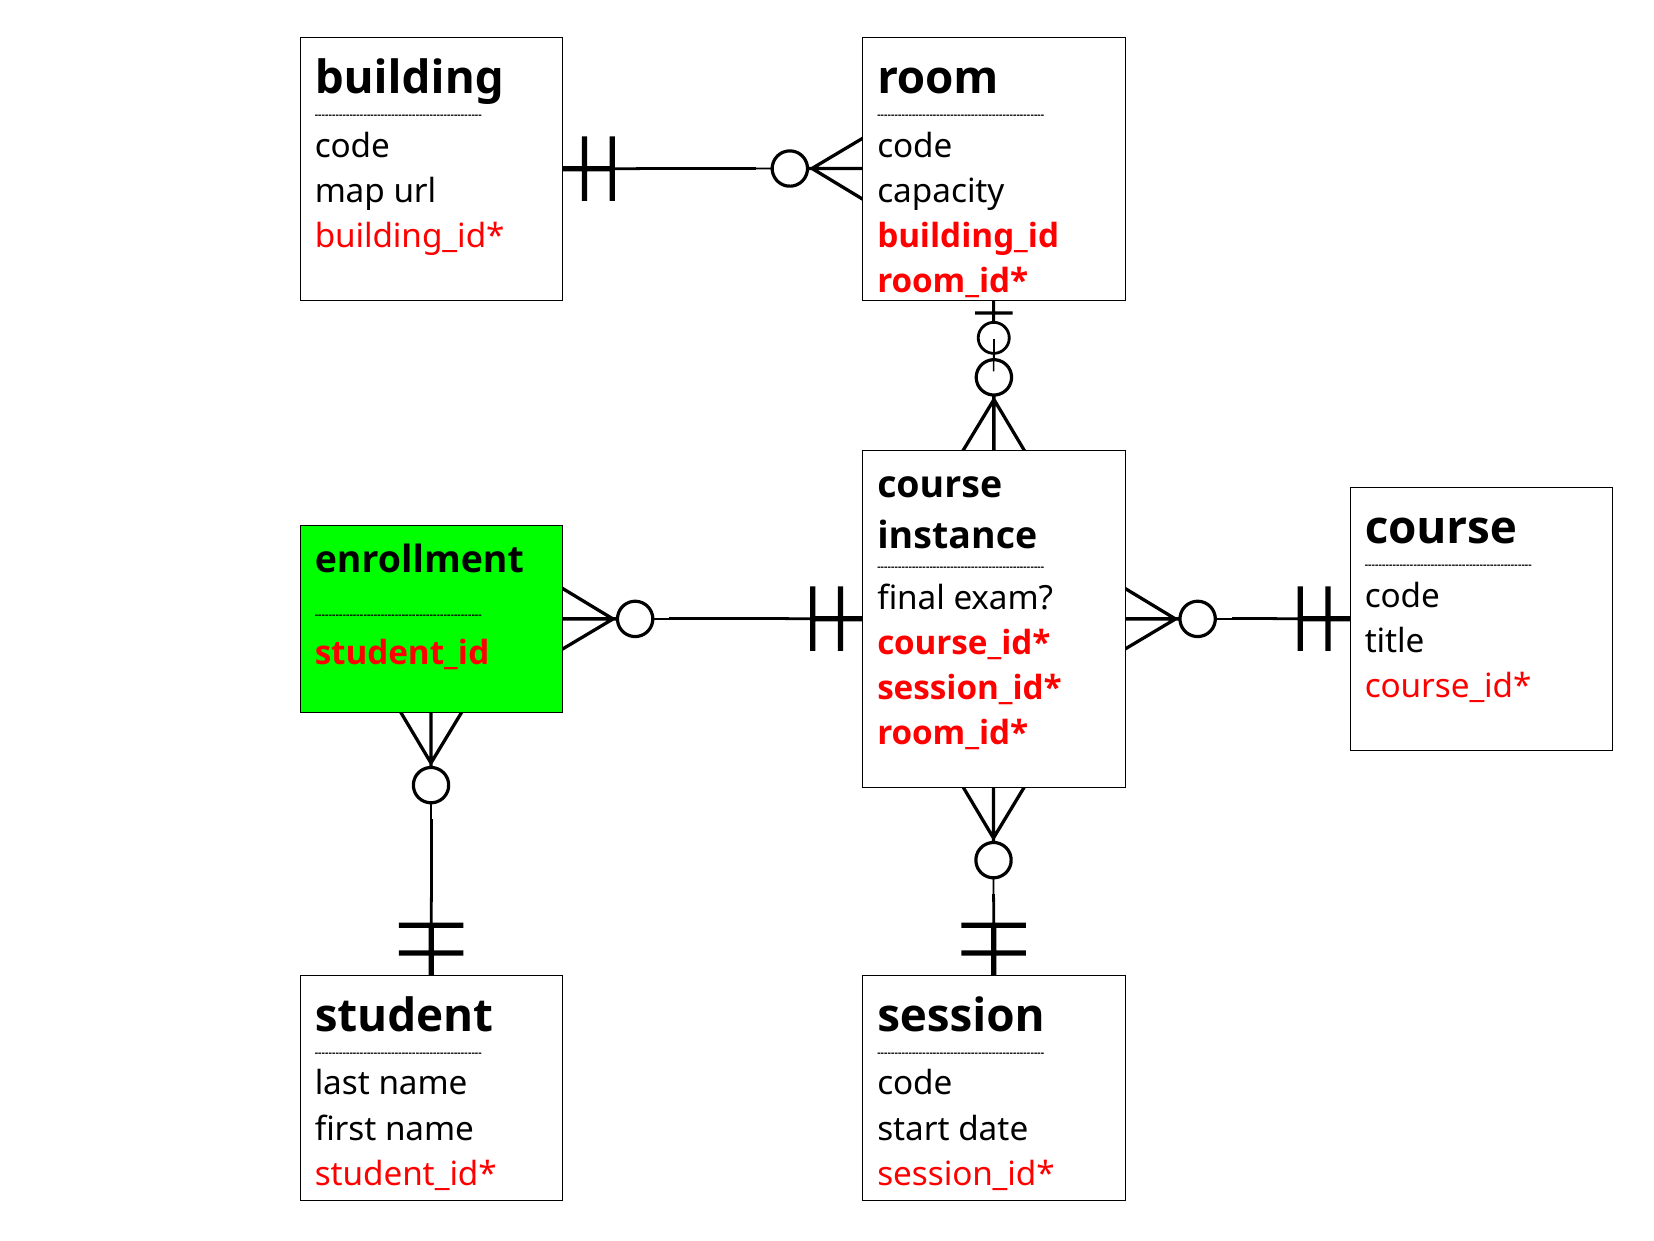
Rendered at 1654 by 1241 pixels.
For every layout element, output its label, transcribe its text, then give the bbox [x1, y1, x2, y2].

text_box building ------------------------------------------------ code map url building_id* [300, 37, 563, 301]
text_box course instance ------------------------------------------------ final exam? course_id* session_id* room_id* [862, 450, 1126, 788]
text_box room ------------------------------------------------ code capacity building_id room_id* [862, 37, 1126, 301]
text_box session ------------------------------------------------ code start date session_id* [862, 975, 1126, 1201]
text_box student ------------------------------------------------ last name first name student_id* [300, 975, 563, 1201]
text_box enrollment ------------------------------------------------ student_id [300, 525, 563, 713]
text_box course ------------------------------------------------ code title course_id* [1350, 487, 1613, 751]
